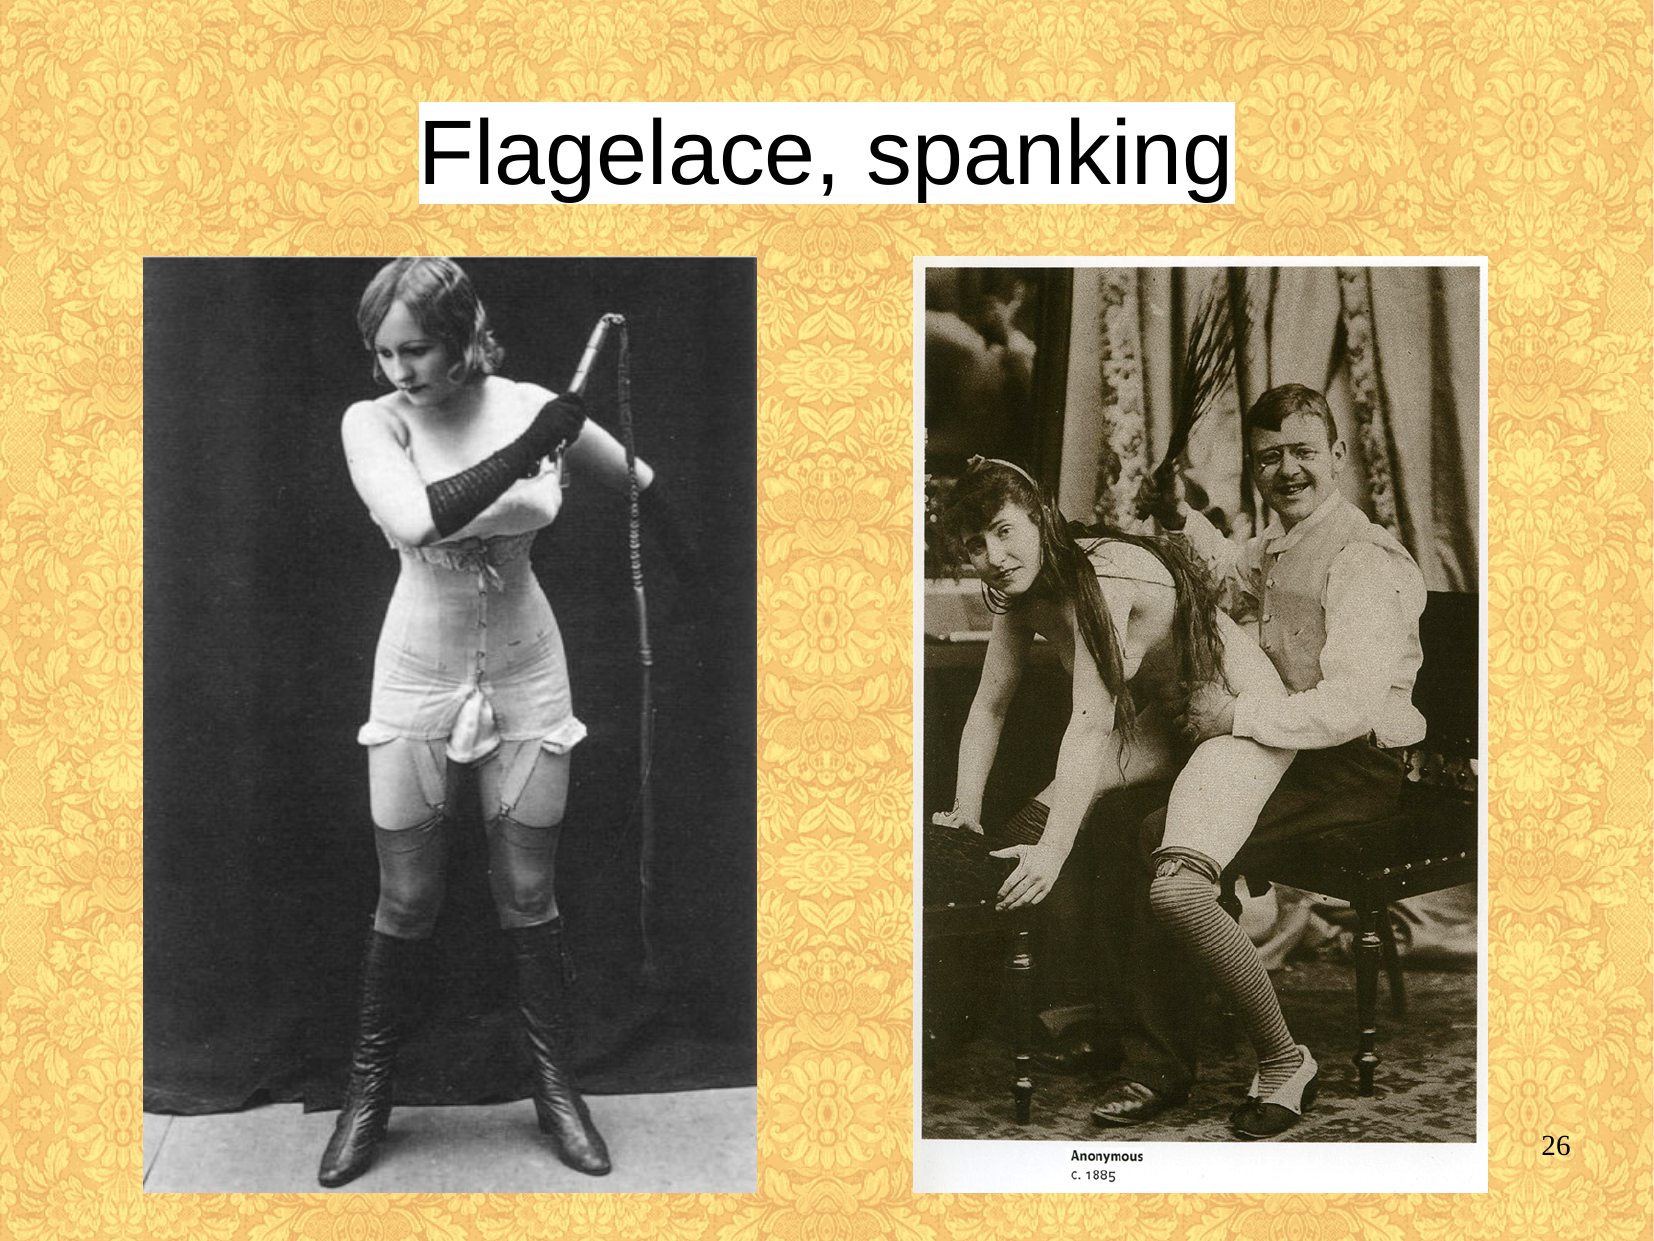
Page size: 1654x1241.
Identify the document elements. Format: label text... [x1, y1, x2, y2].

title Flagelace, spanking [82, 49, 1571, 257]
picture [0, 0, 1654, 1241]
